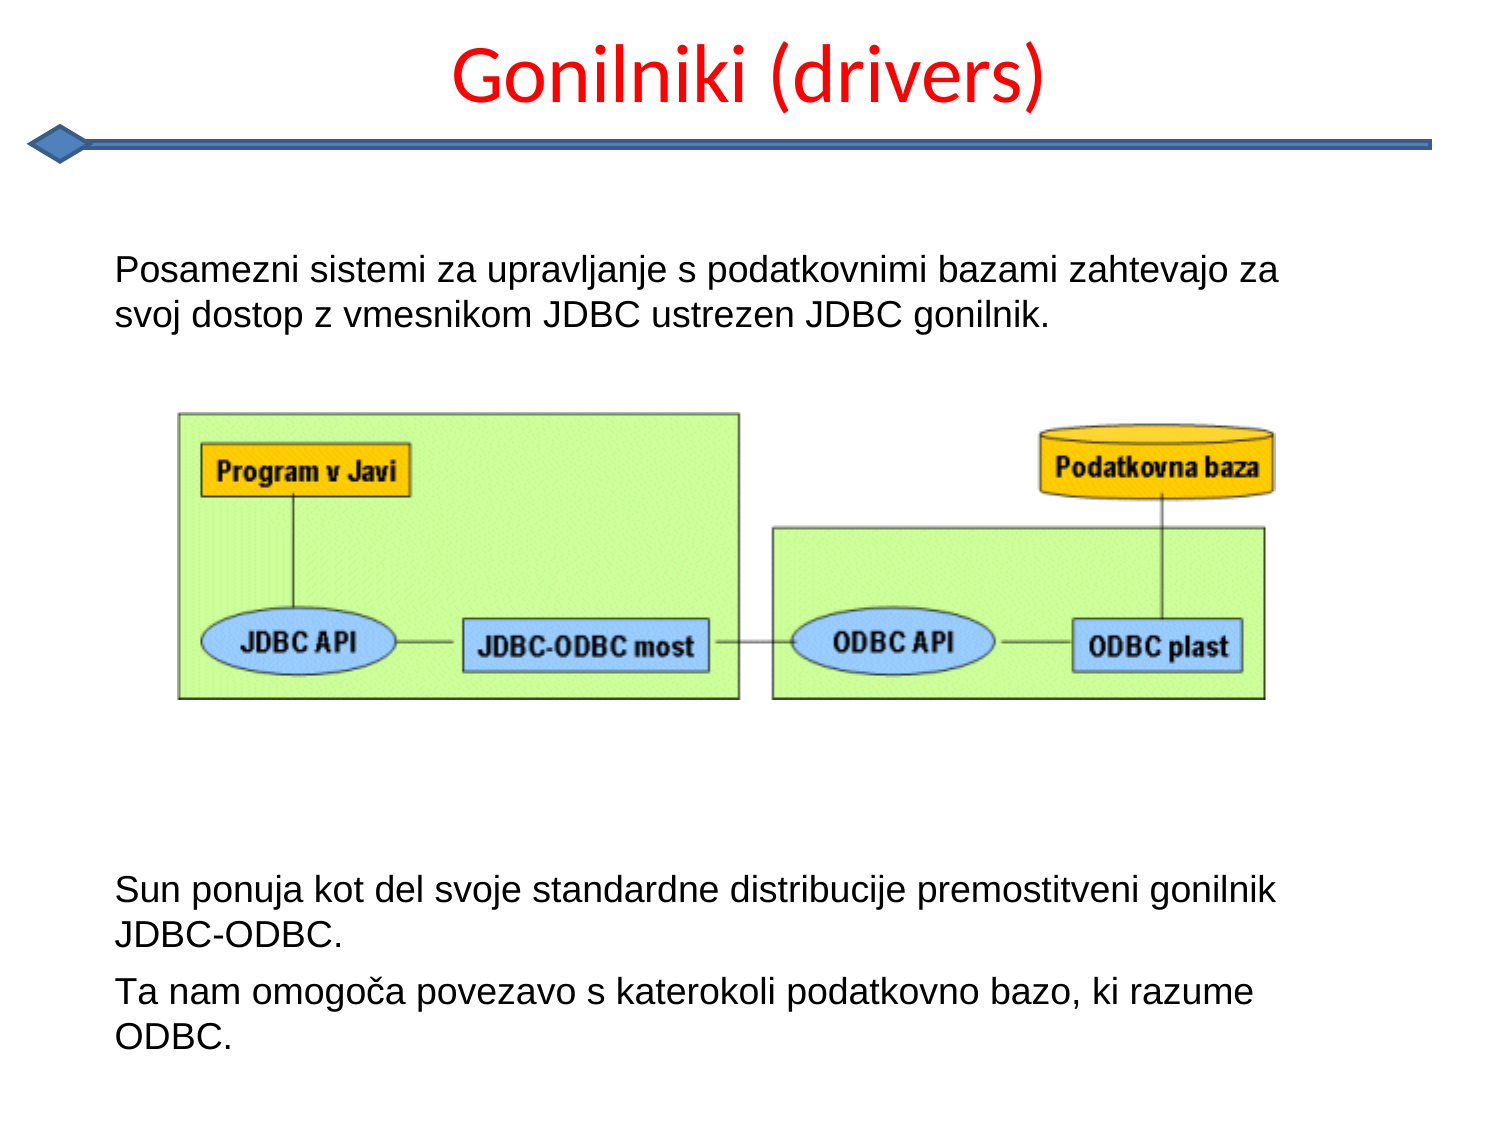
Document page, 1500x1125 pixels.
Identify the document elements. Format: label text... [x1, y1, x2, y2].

text_box Posamezni sistemi za upravljanje s podatkovnimi bazami zahtevajo za svoj dostop z vmesnikom JDBC ustrezen JDBC gonilnik. Sun ponuja kot del svoje standardne distribucije premostitveni gonilnik JDBC-ODBC. Ta nam omogoča povezavo s katerokoli podatkovno bazo, ki razume ODBC. [99, 237, 1338, 1066]
title Gonilniki (drivers) [75, 0, 1426, 138]
